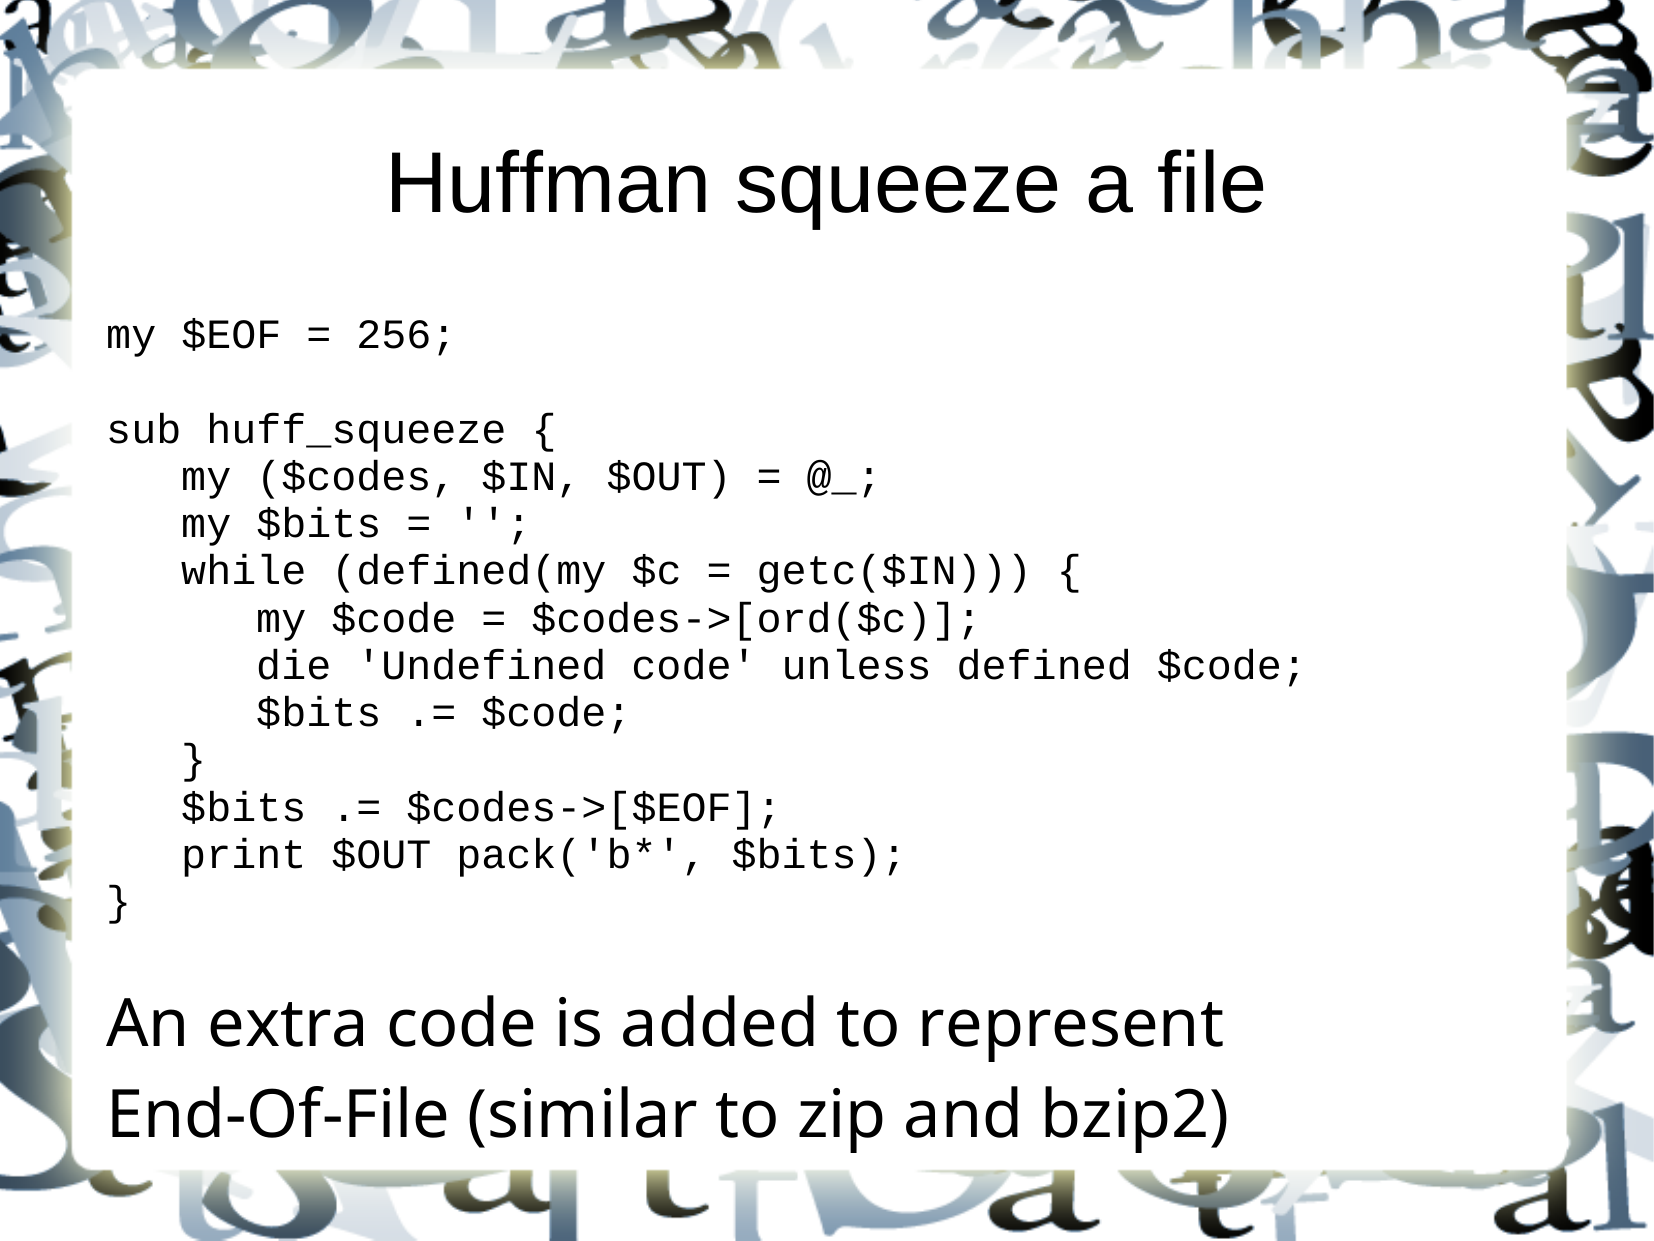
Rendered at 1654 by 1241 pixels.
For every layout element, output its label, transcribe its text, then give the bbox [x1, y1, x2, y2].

picture [0, 0, 1654, 1241]
title Huffman squeeze a file [82, 78, 1571, 287]
list my $EOF = 256; sub huff_squeeze { my ($codes, $IN, $OUT) = @_; my $bits = ''; while (defined(my $c = getc($IN))) { my $code = $codes->[ord($c)]; die 'Undefined code' unless defined $code; $bits .= $code; } $bits .= $codes->[$EOF]; print $OUT pack('b*', $bits); } An extra code is added to represent End-Of-File (similar to zip and bzip2) [106, 313, 1530, 1133]
